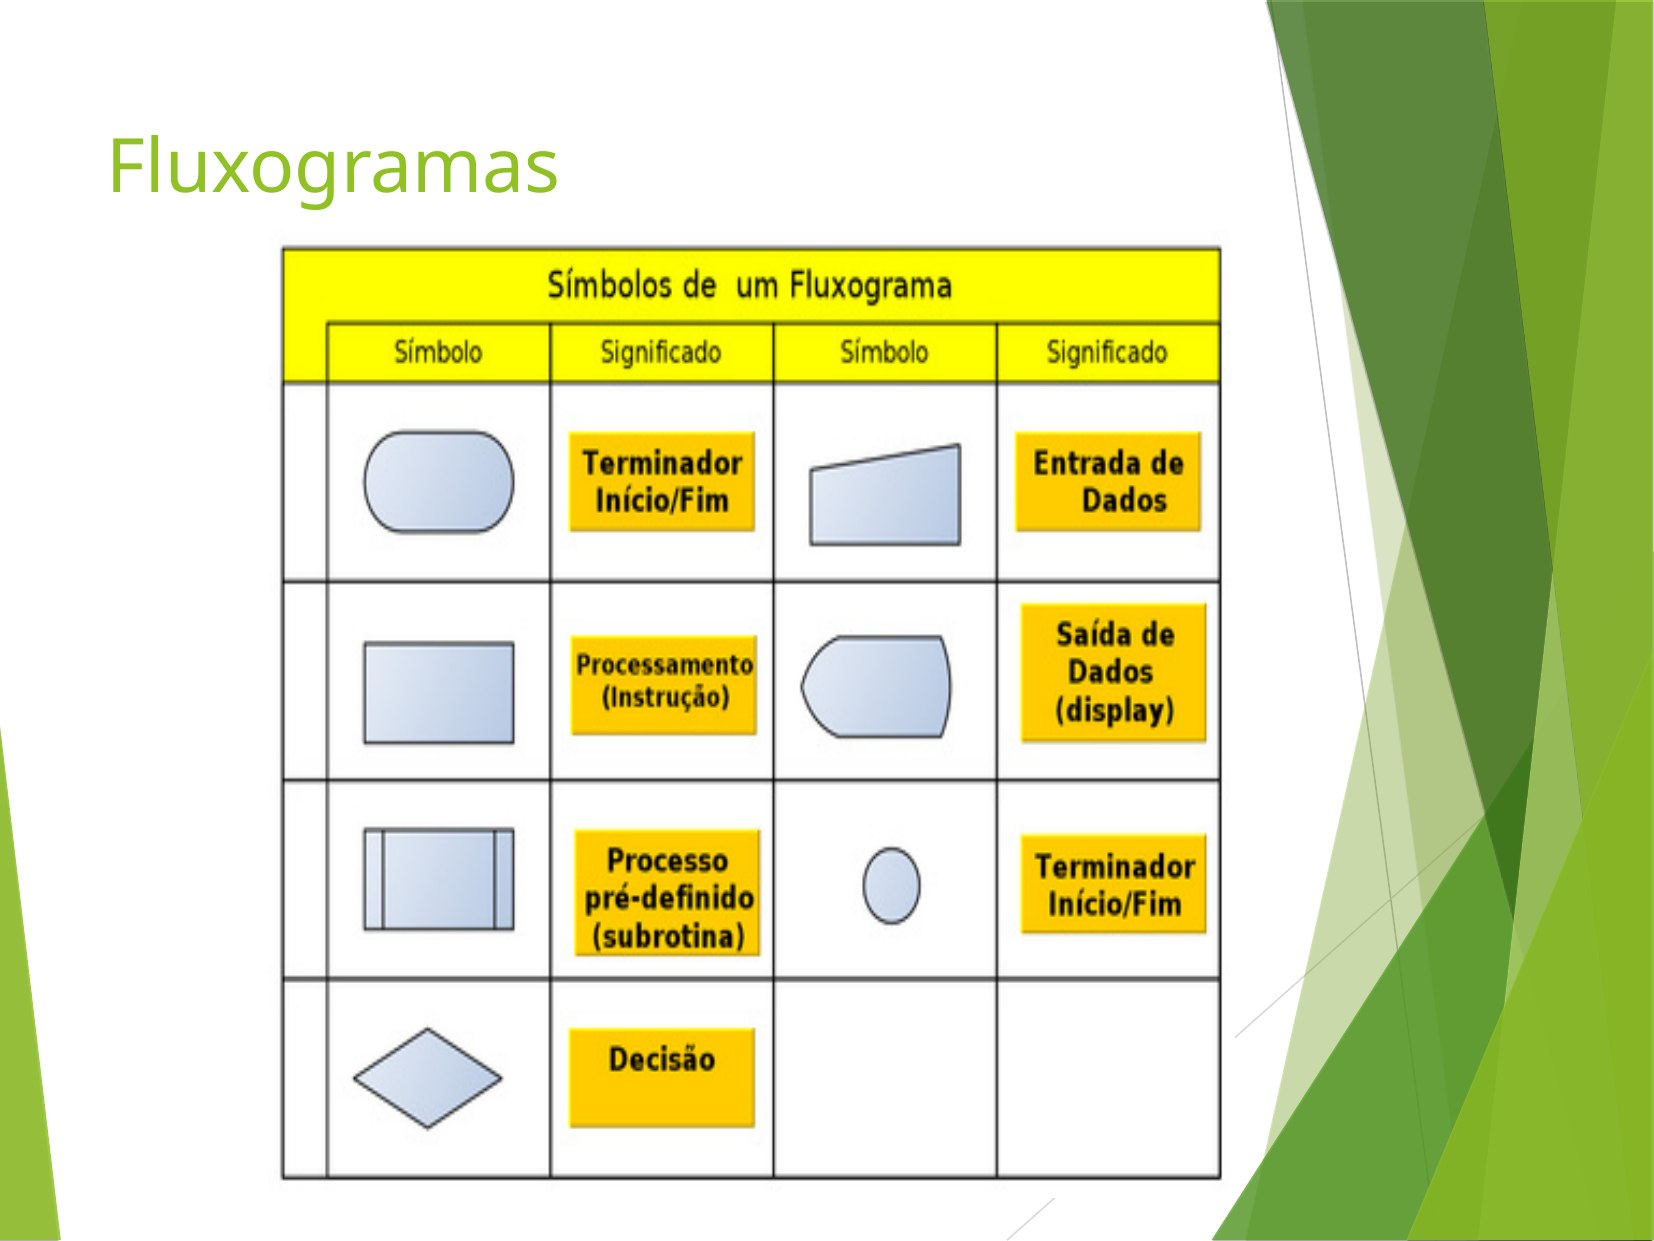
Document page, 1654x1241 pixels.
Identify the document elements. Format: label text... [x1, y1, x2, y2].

title Fluxogramas [91, 110, 1258, 349]
picture [268, 229, 1235, 1198]
